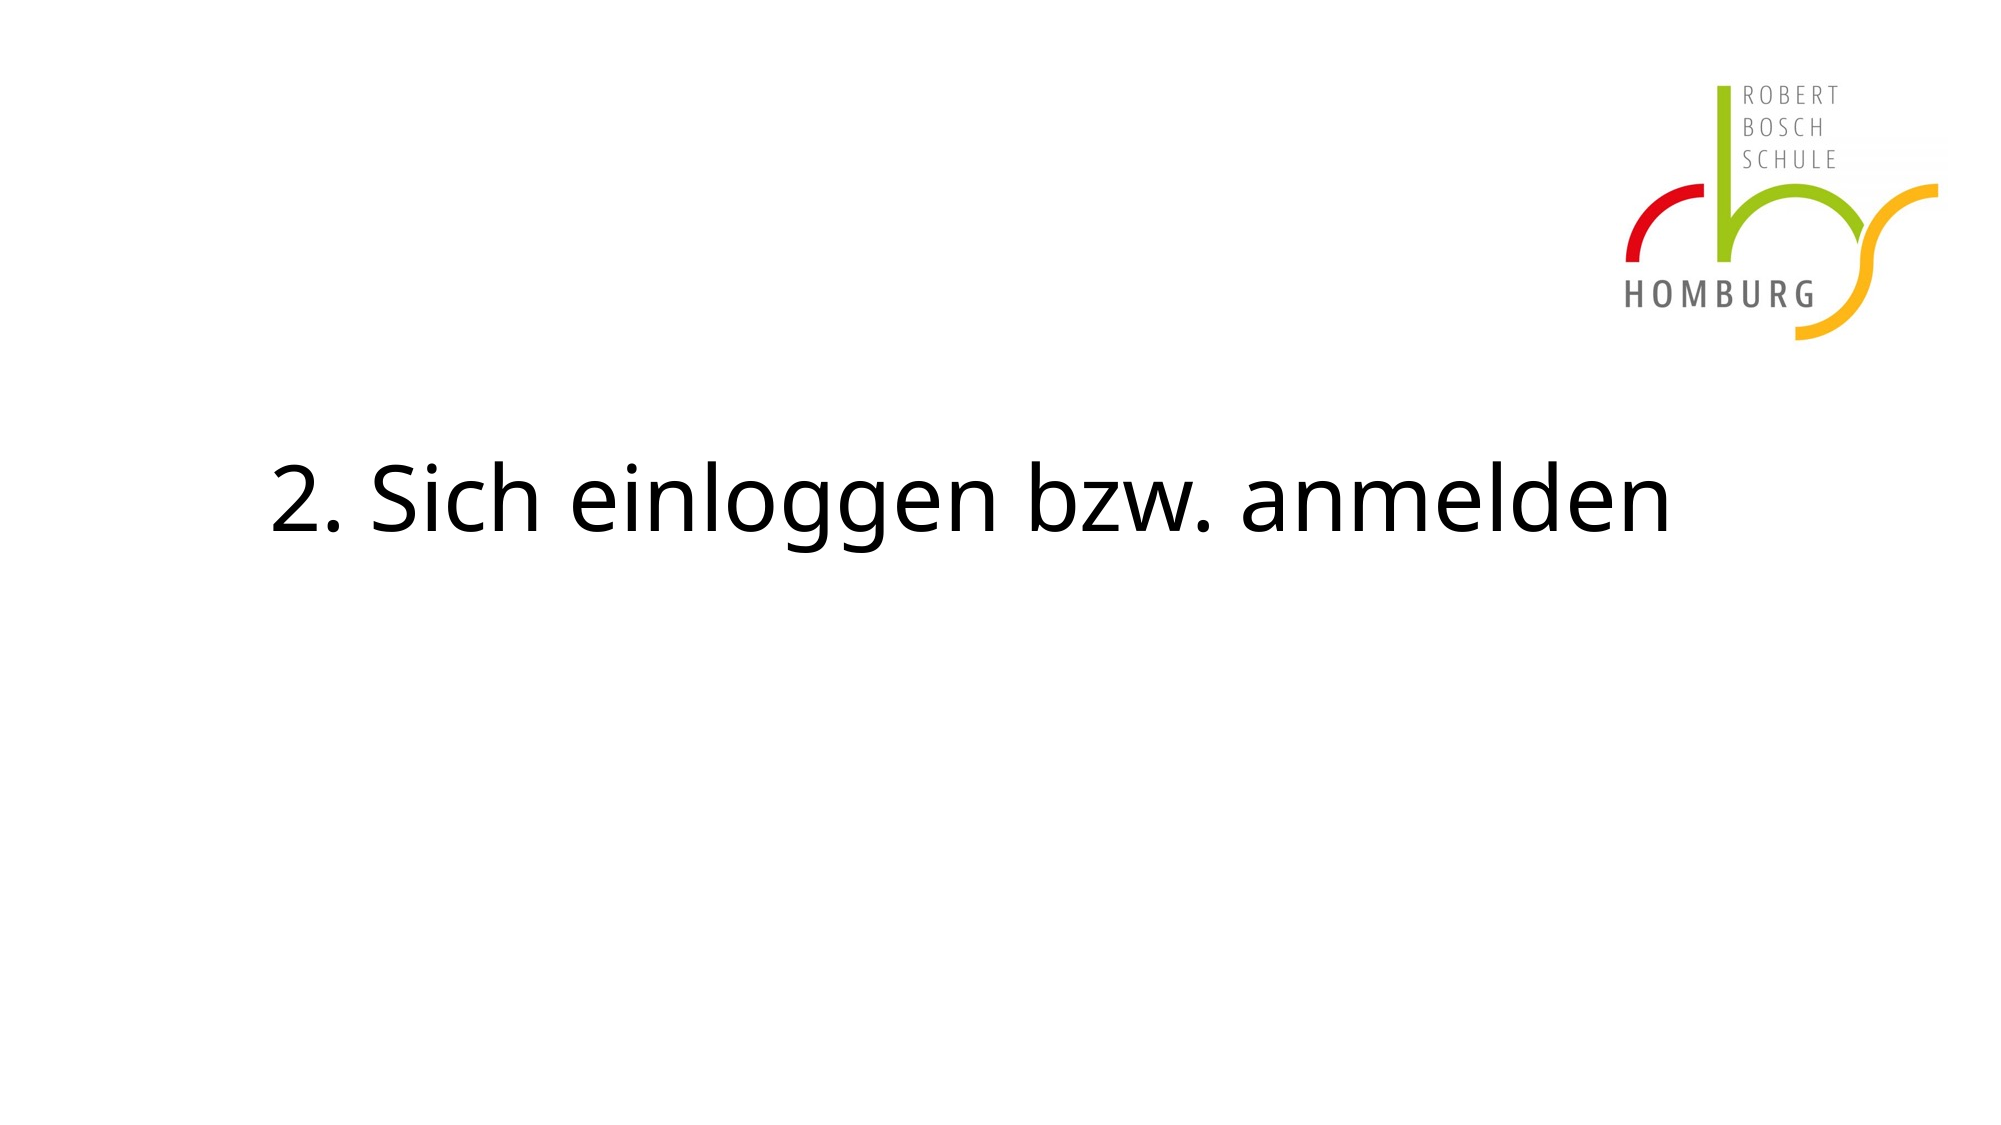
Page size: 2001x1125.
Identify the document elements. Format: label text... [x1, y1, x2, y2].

picture [1616, 47, 1948, 379]
text_box 2. Sich einloggen bzw. anmelden [222, 444, 1723, 837]
